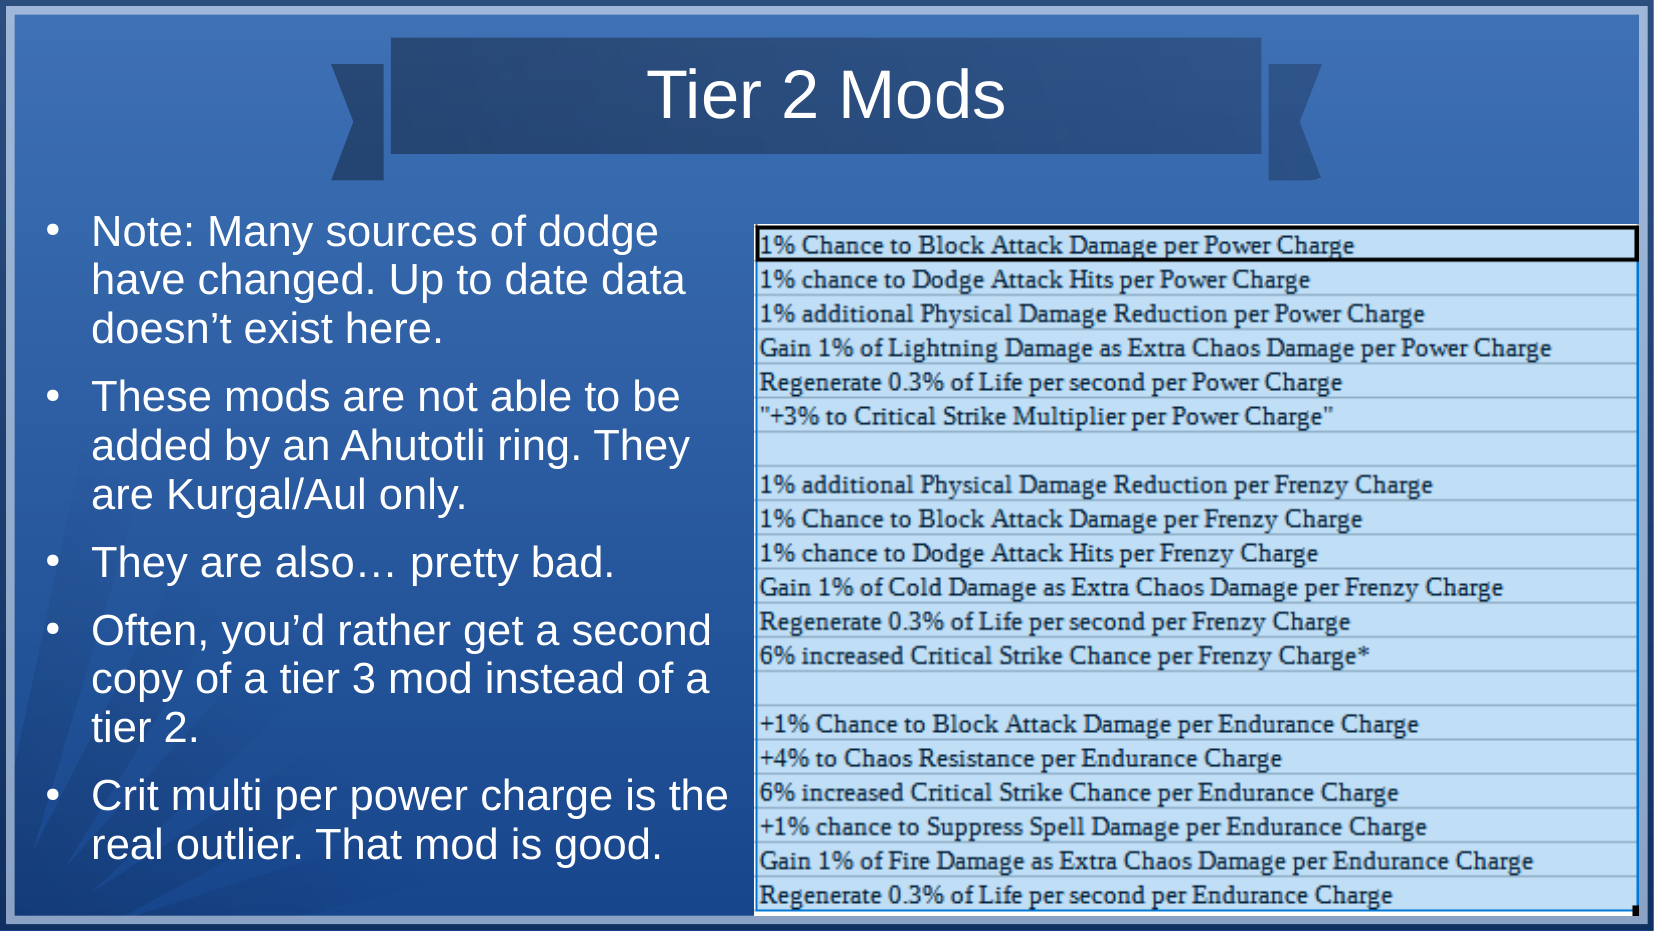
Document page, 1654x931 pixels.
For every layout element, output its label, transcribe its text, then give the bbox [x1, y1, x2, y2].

picture [754, 224, 1639, 916]
list Note: Many sources of dodge have changed. Up to date data doesn’t exist here. These mods are not able to be added by an Ahutotli ring. They are Kurgal/Aul only. They are also… pretty bad. Often, you’d rather get a second copy of a tier 3 mod instead of a tier 2. Crit multi per power charge is the real outlier. That mod is good. [29, 206, 739, 886]
title Tier 2 Mods [389, 35, 1264, 154]
